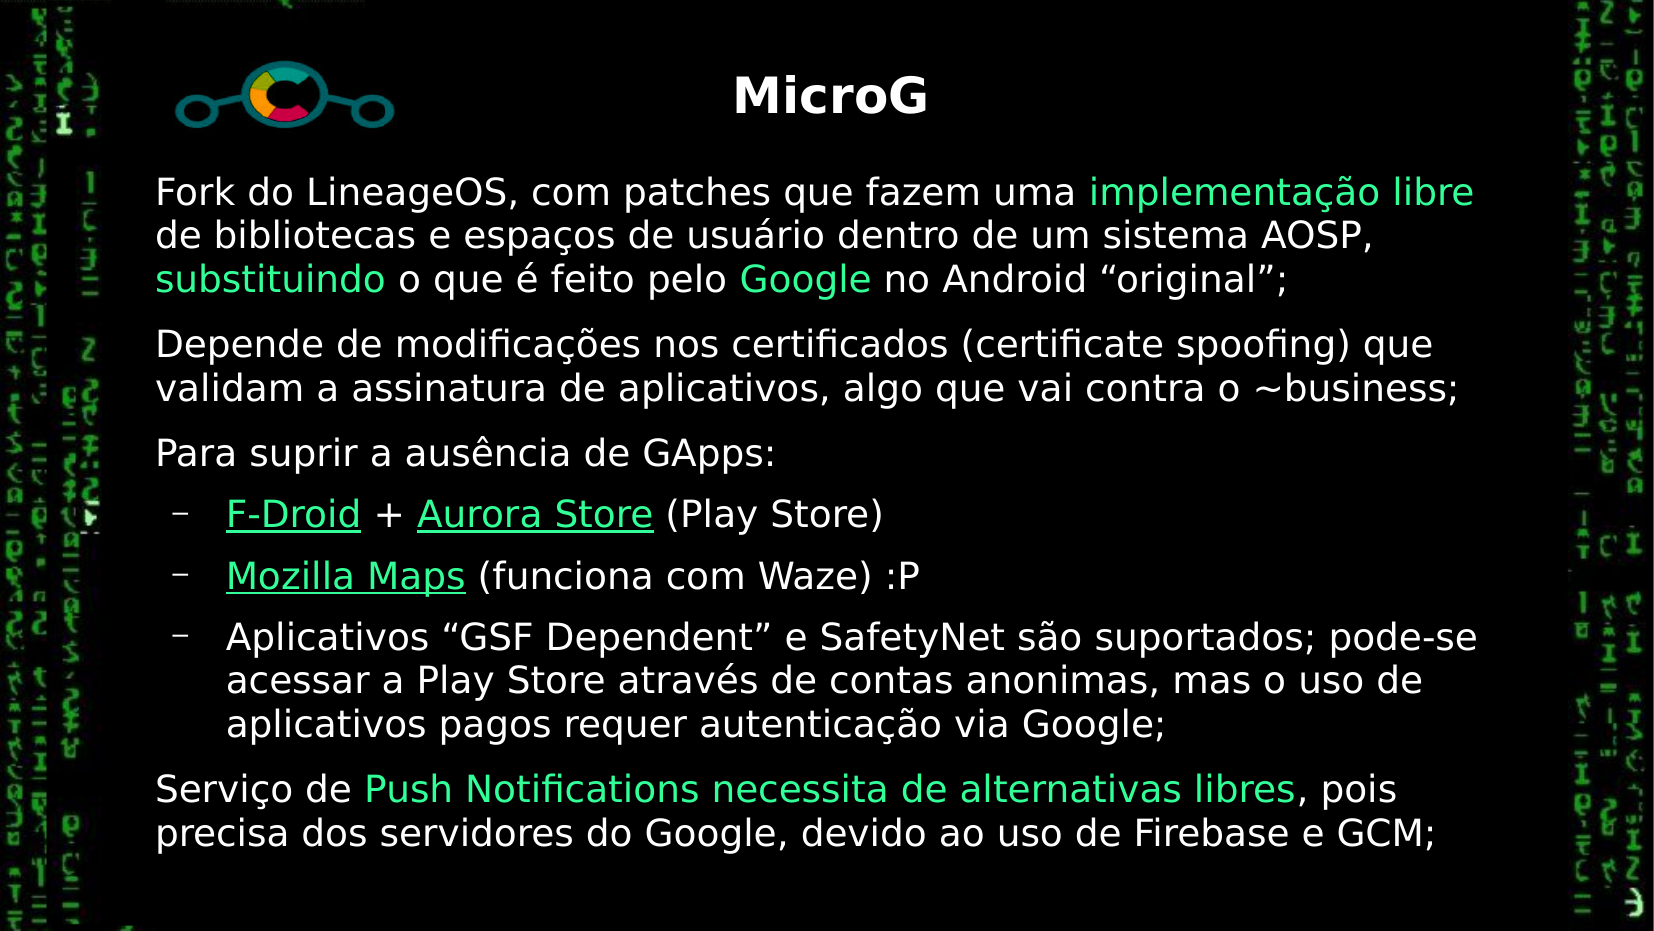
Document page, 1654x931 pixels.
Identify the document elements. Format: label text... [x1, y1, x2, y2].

list MicroG Fork do LineageOS, com patches que fazem uma implementação libre de bibliotecas e espaços de usuário dentro de um sistema AOSP, substituindo o que é feito pelo Google no Android “original”; Depende de modificações nos certificados (certificate spoofing) que validam a assinatura de aplicativos, algo que vai contra o ~business; Para suprir a ausência de GApps: F-Droid + Aurora Store (Play Store) Mozilla Maps (funciona com Waze) :P Aplicativos “GSF Dependent” e SafetyNet são suportados; pode-se acessar a Play Store através de contas anonimas, mas o uso de aplicativos pagos requer autenticação via Google; Serviço de Push Notifications necessita de alternativas libres, pois precisa dos servidores do Google, devido ao uso de Firebase e GCM; [84, 67, 1508, 865]
picture [0, 0, 1654, 931]
